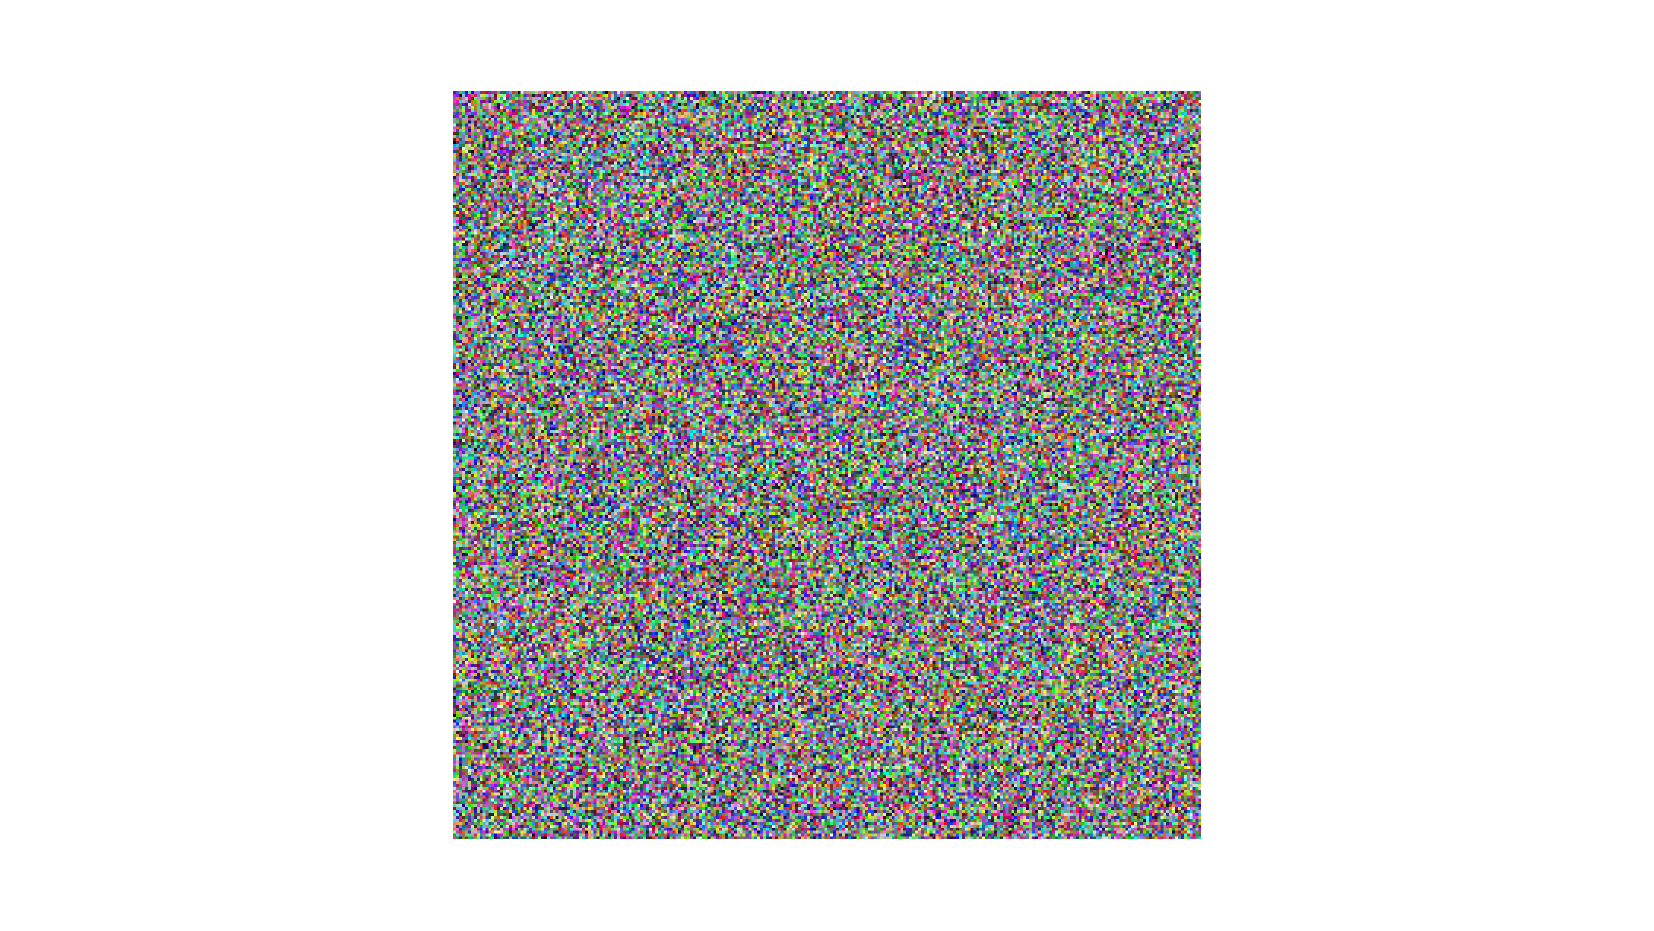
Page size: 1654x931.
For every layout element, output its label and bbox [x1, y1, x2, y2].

picture [453, 91, 1201, 839]
